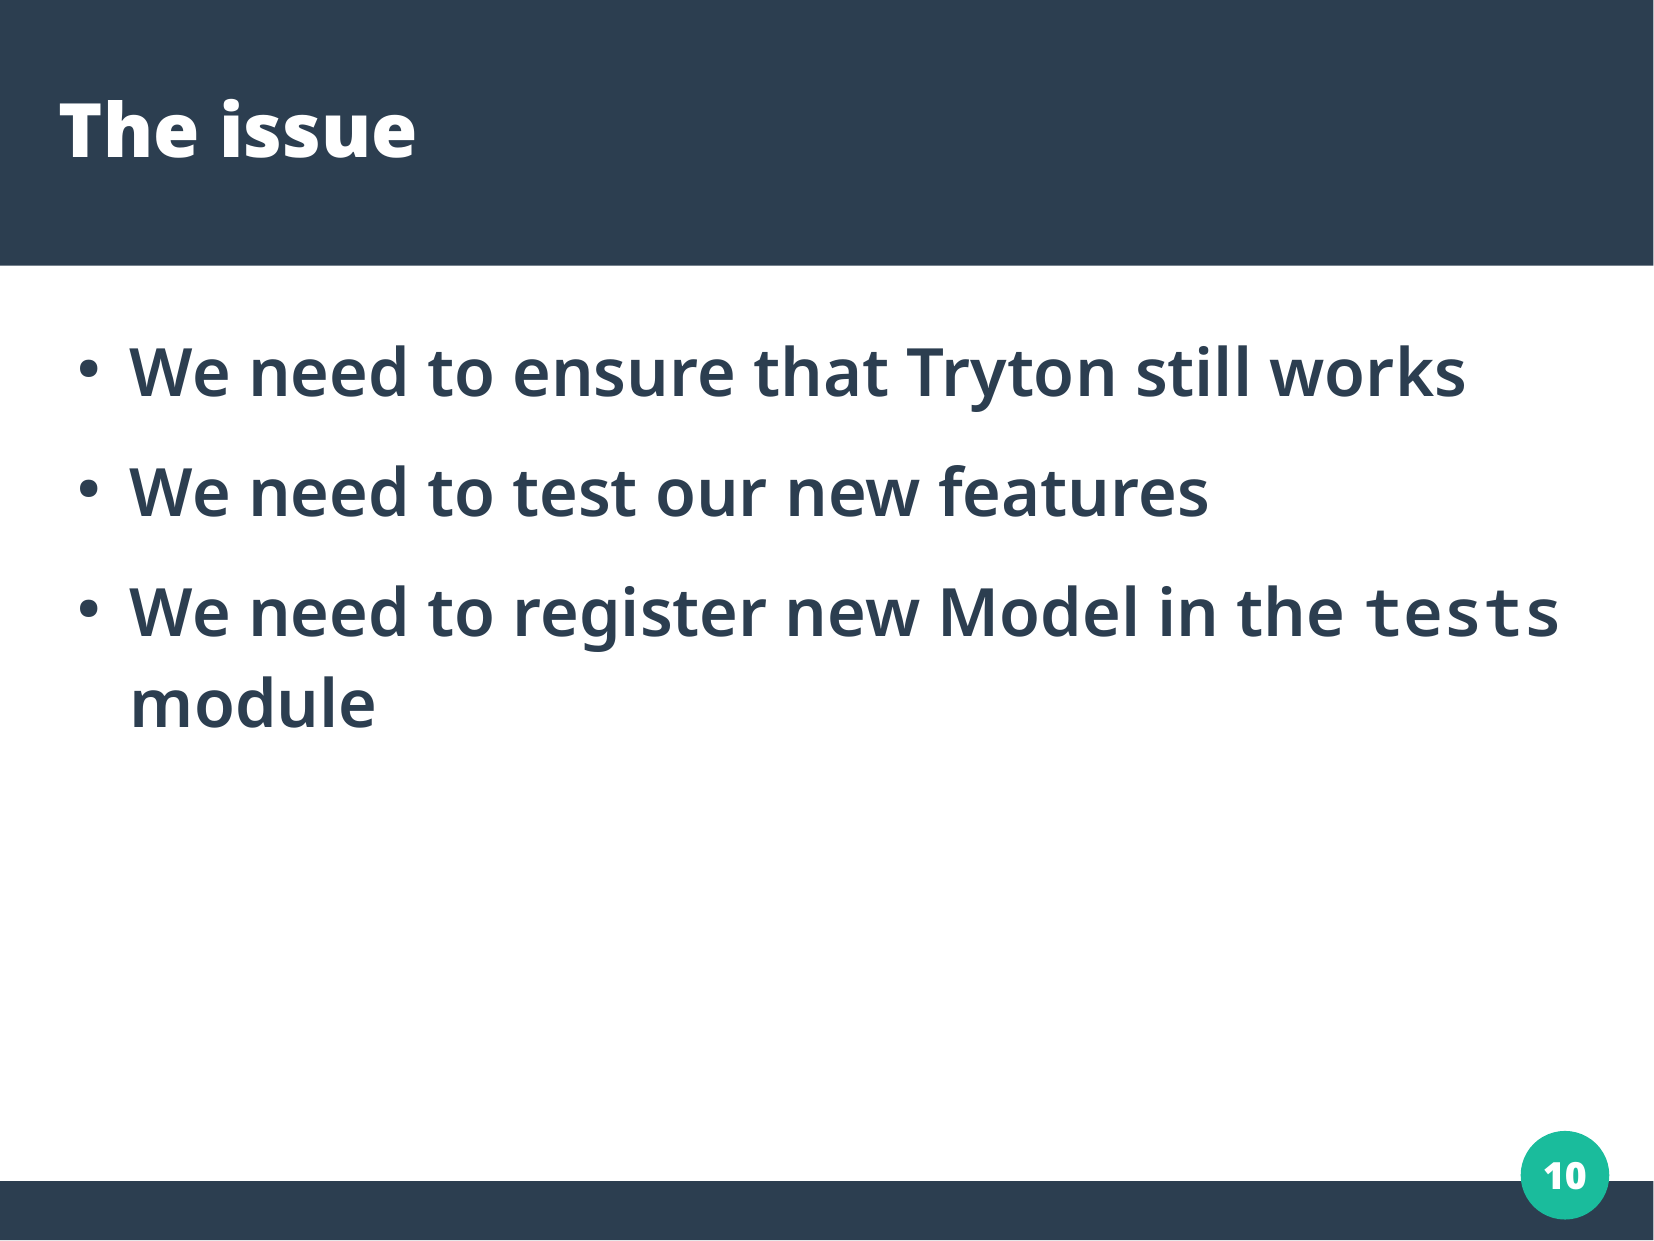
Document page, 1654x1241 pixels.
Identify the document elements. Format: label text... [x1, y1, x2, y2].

title The issue [59, 49, 1595, 207]
list We need to ensure that Tryton still works We need to test our new features We need to register new Model in the tests module [59, 324, 1595, 1152]
